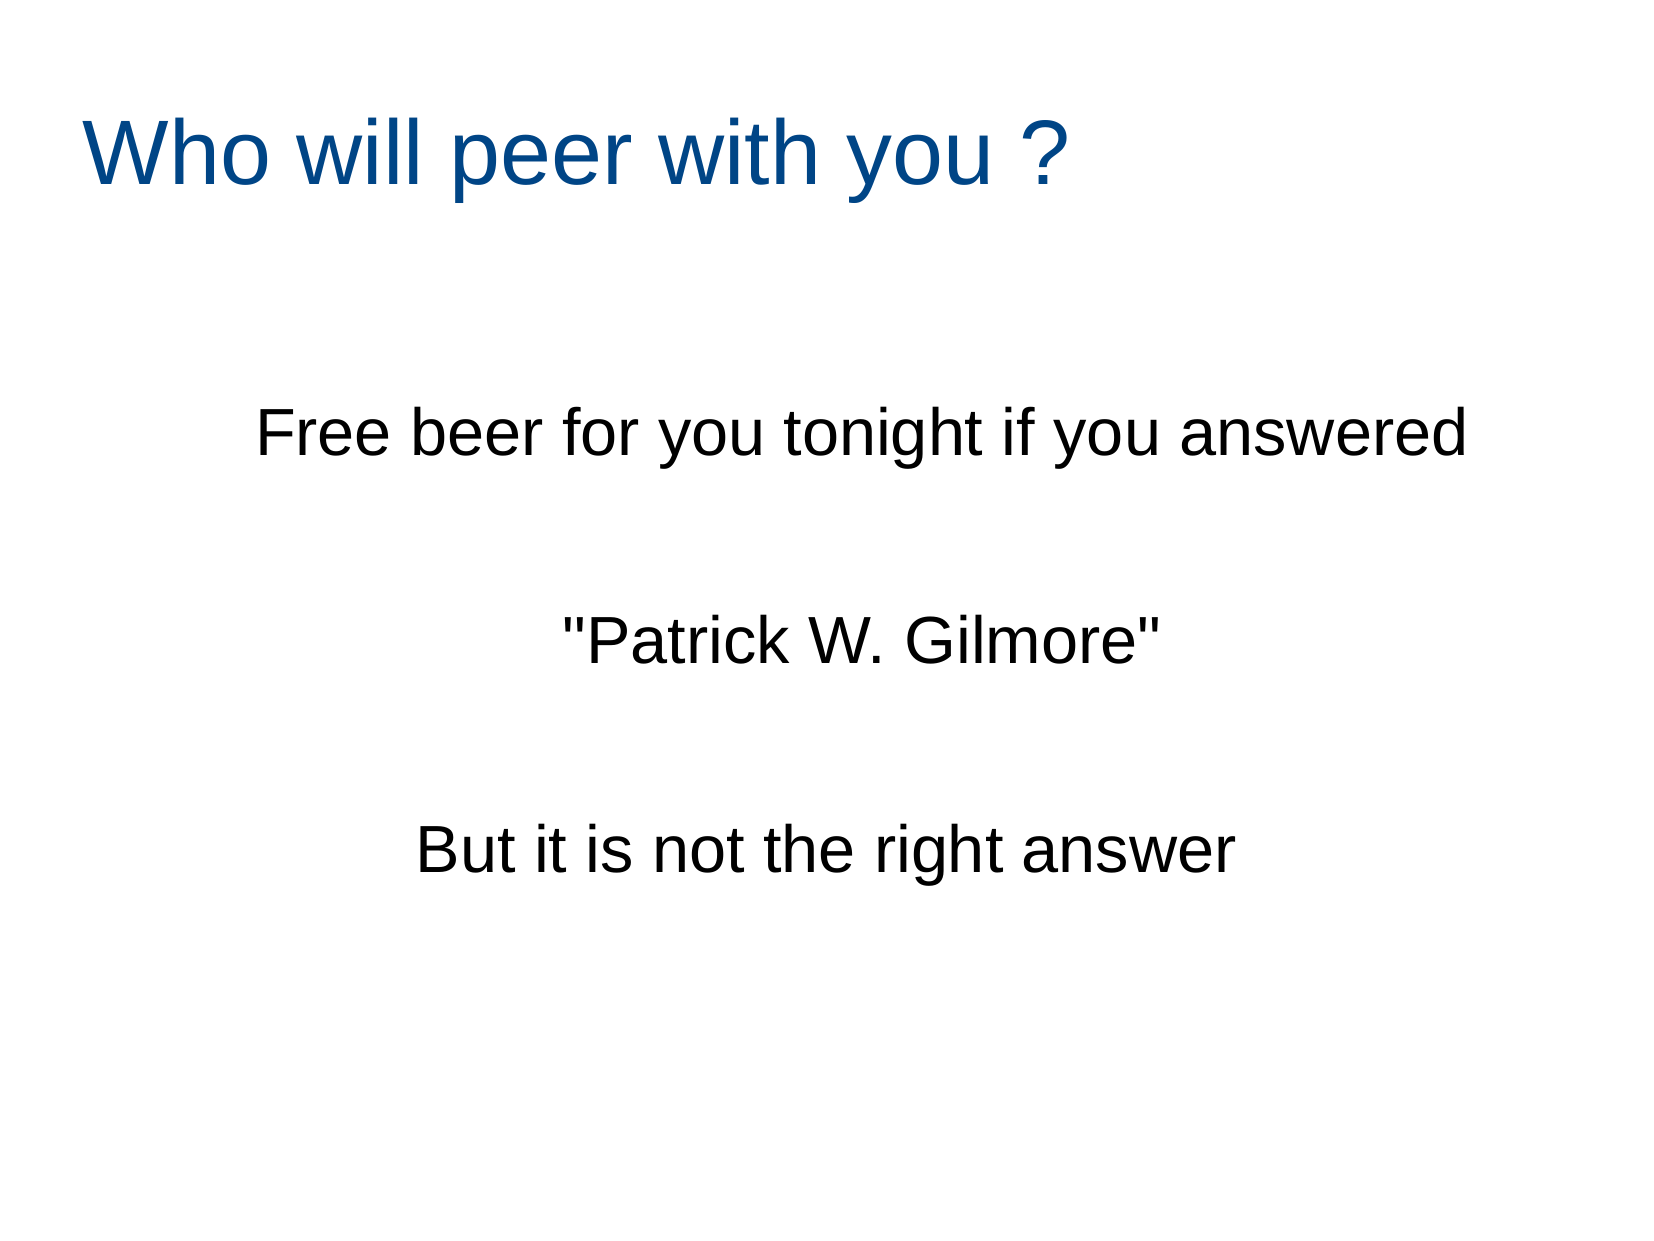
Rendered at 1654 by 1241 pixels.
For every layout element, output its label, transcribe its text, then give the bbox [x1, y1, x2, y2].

title Who will peer with you ? [82, 56, 1571, 250]
list Free beer for you tonight if you answered "Patrick W. Gilmore" But it is not the right answer [82, 290, 1571, 1094]
